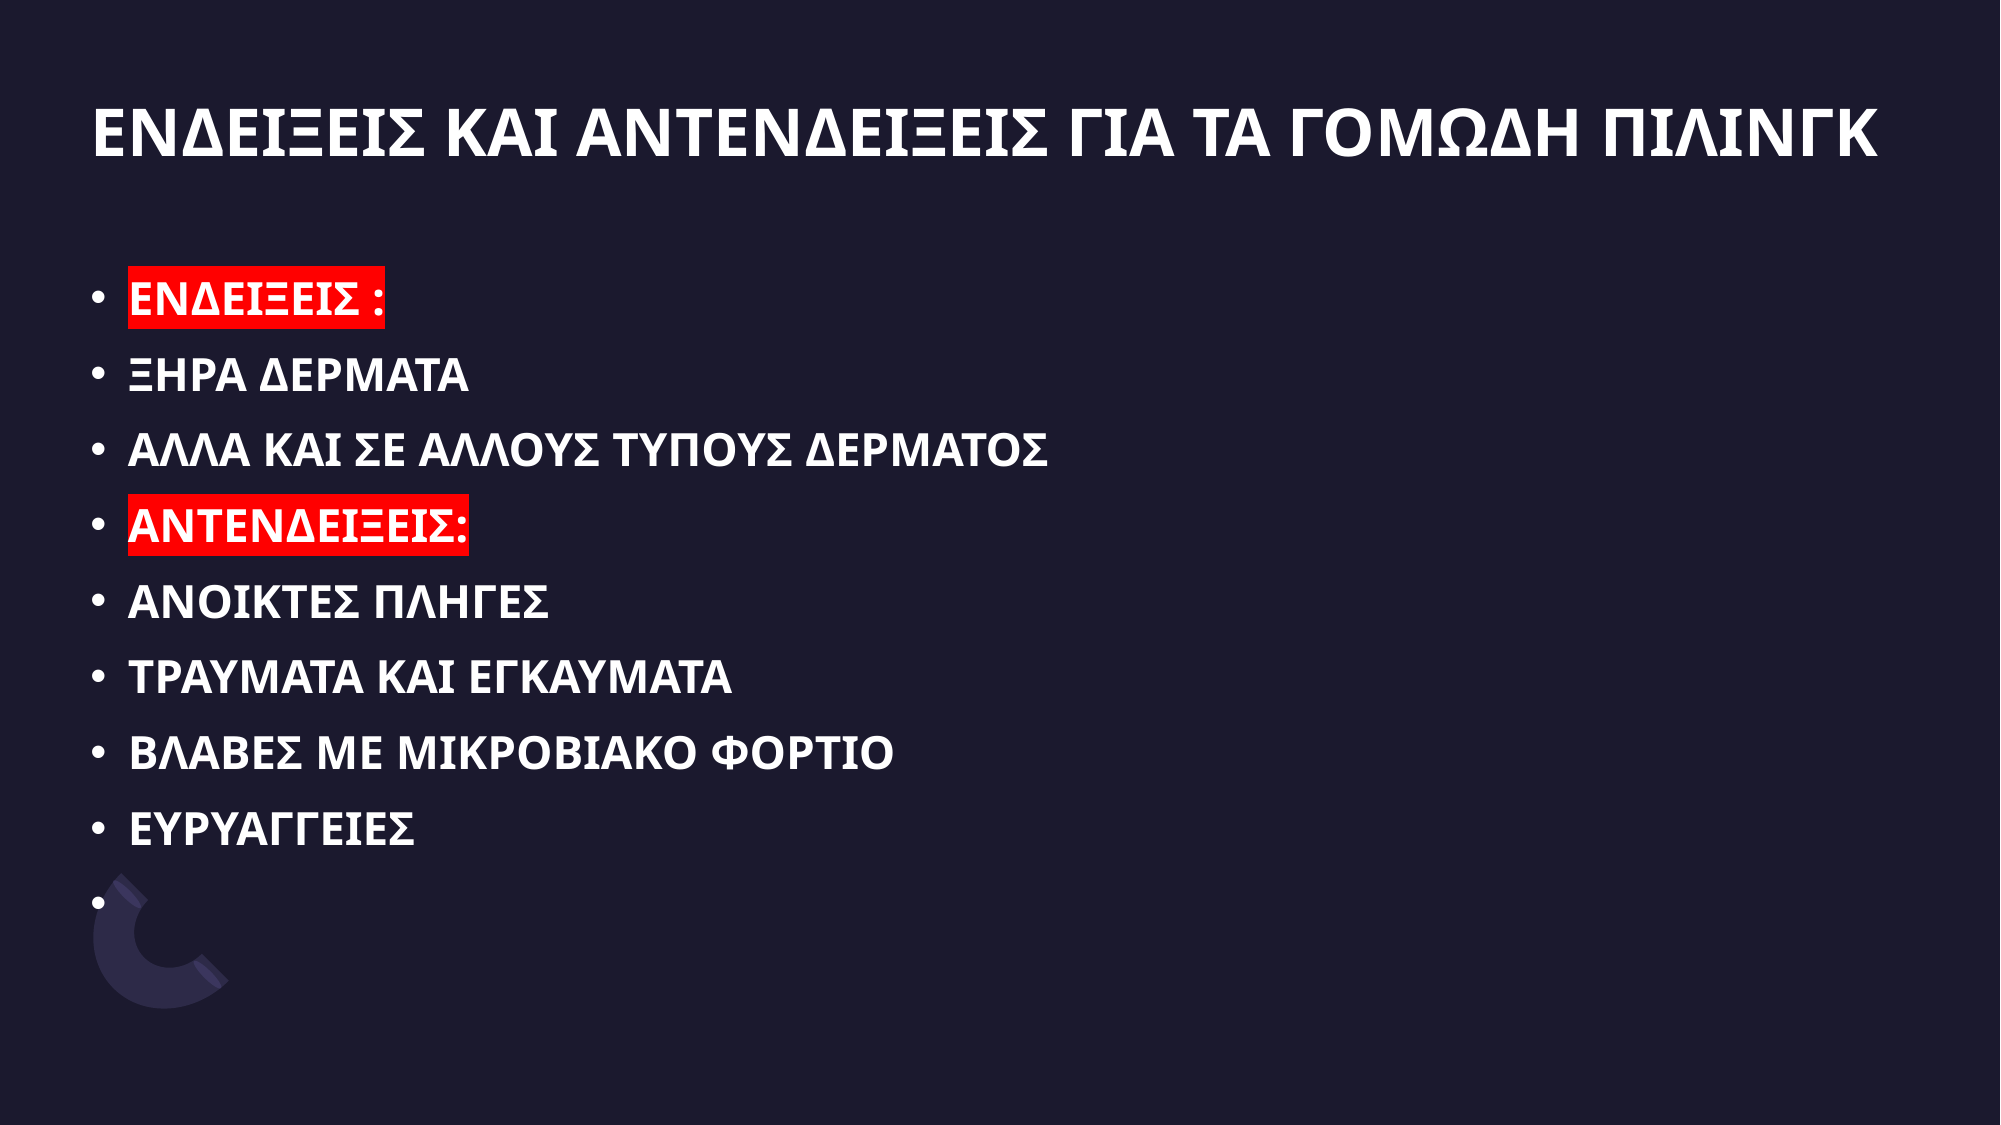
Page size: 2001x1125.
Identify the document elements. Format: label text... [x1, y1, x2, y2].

list ΕΝΔΕΙΞΕΙΣ : ΞΗΡΑ ΔΕΡΜΑΤΑ ΑΛΛΑ ΚΑΙ ΣΕ ΑΛΛΟΥΣ ΤΥΠΟΥΣ ΔΕΡΜΑΤΟΣ ΑΝΤΕΝΔΕΙΞΕΙΣ: ΑΝΟΙΚΤΕΣ ΠΛΗΓΕΣ ΤΡΑΥΜΑΤΑ ΚΑΙ ΕΓΚΑΥΜΑΤΑ ΒΛΑΒΕΣ ΜΕ ΜΙΚΡΟΒΙΑΚΟ ΦΟΡΤΙΟ ΕΥΡΥΑΓΓΕΙΕΣ [90, 269, 1910, 1000]
title ΕΝΔΕΙΞΕΙΣ ΚΑΙ ΑΝΤΕΝΔΕΙΞΕΙΣ ΓΙΑ ΤΑ ΓΟΜΩΔΗ ΠΙΛΙΝΓΚ [90, 90, 1910, 232]
